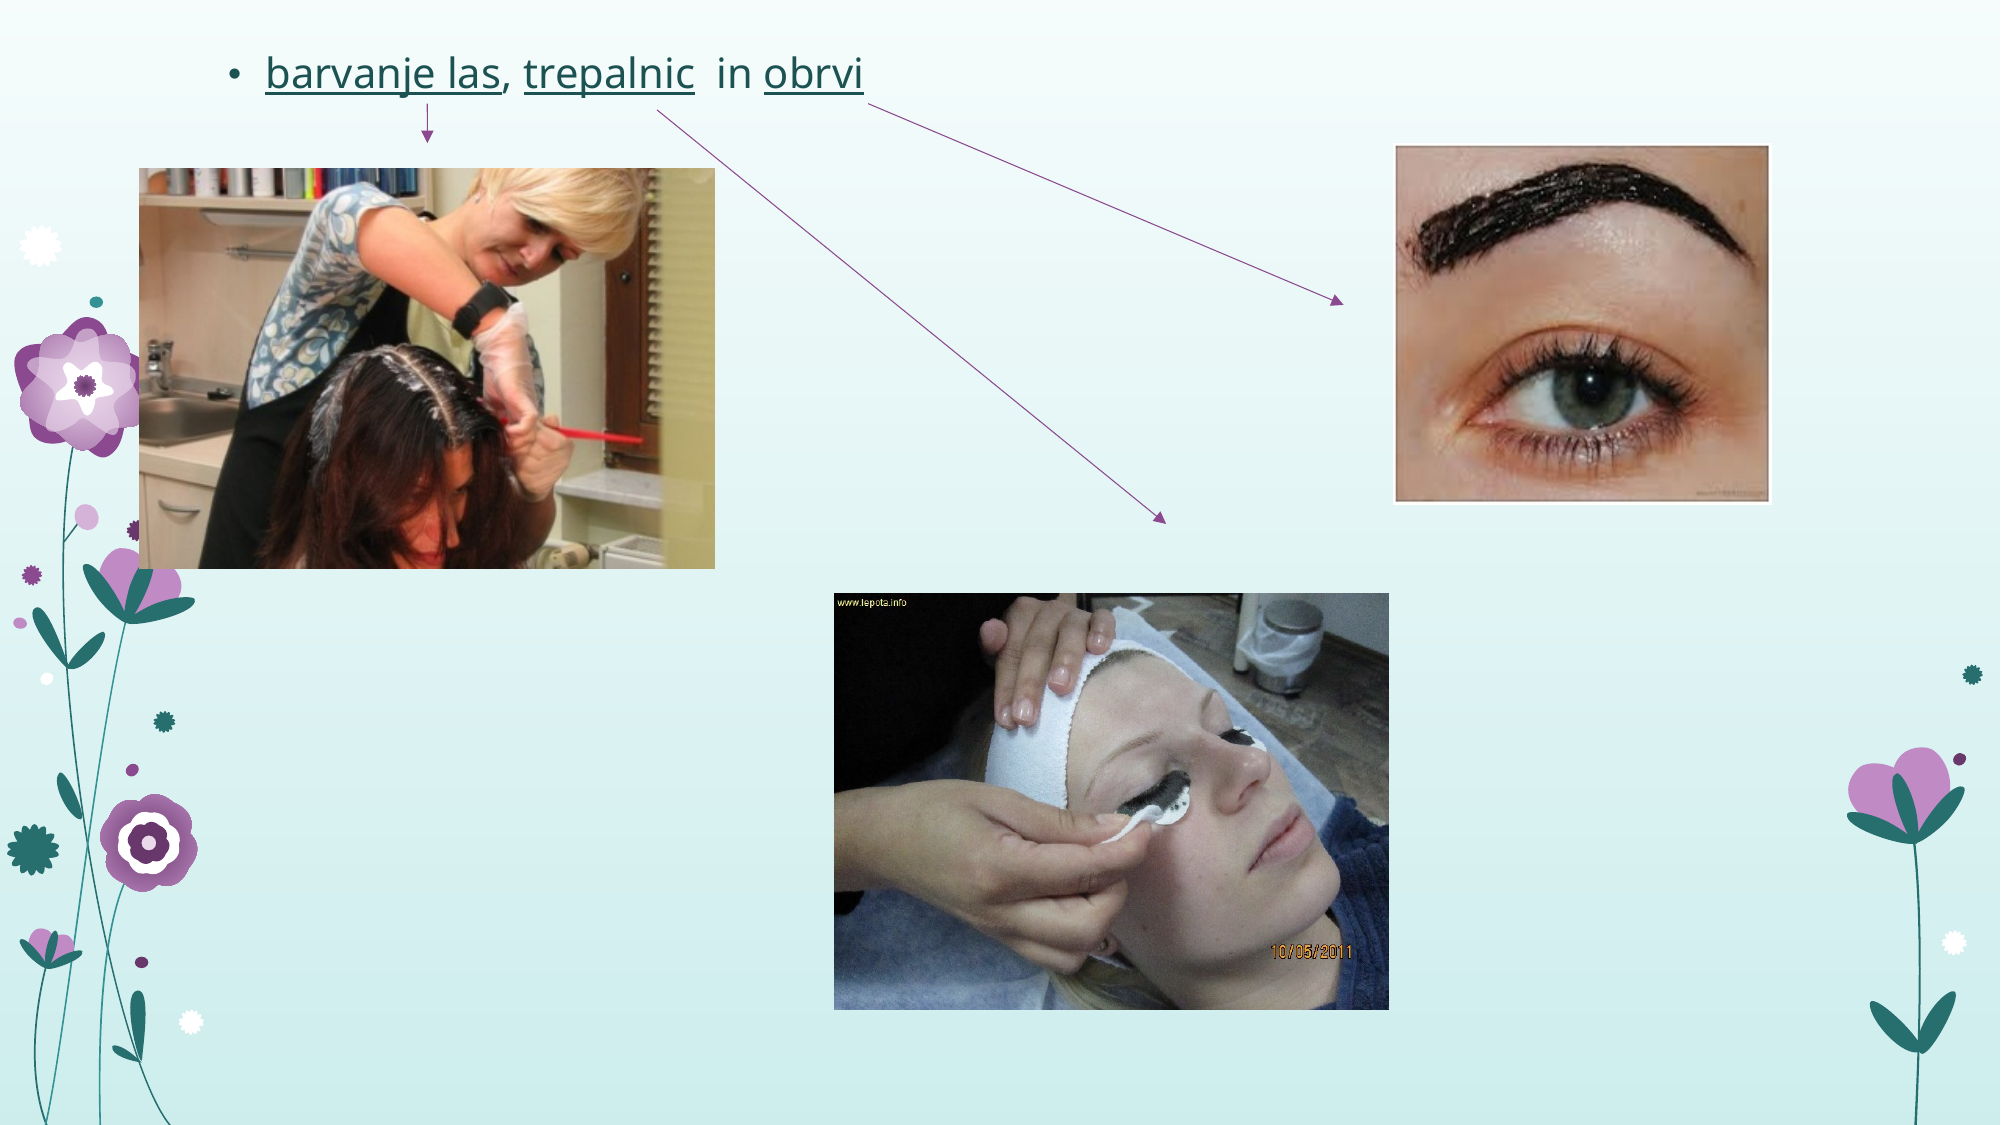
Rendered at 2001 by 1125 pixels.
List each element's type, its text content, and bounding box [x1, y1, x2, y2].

picture [139, 168, 715, 569]
picture [1393, 143, 1772, 505]
list barvanje las, trepalnic in obrvi [205, 45, 1706, 721]
picture [834, 593, 1389, 1010]
